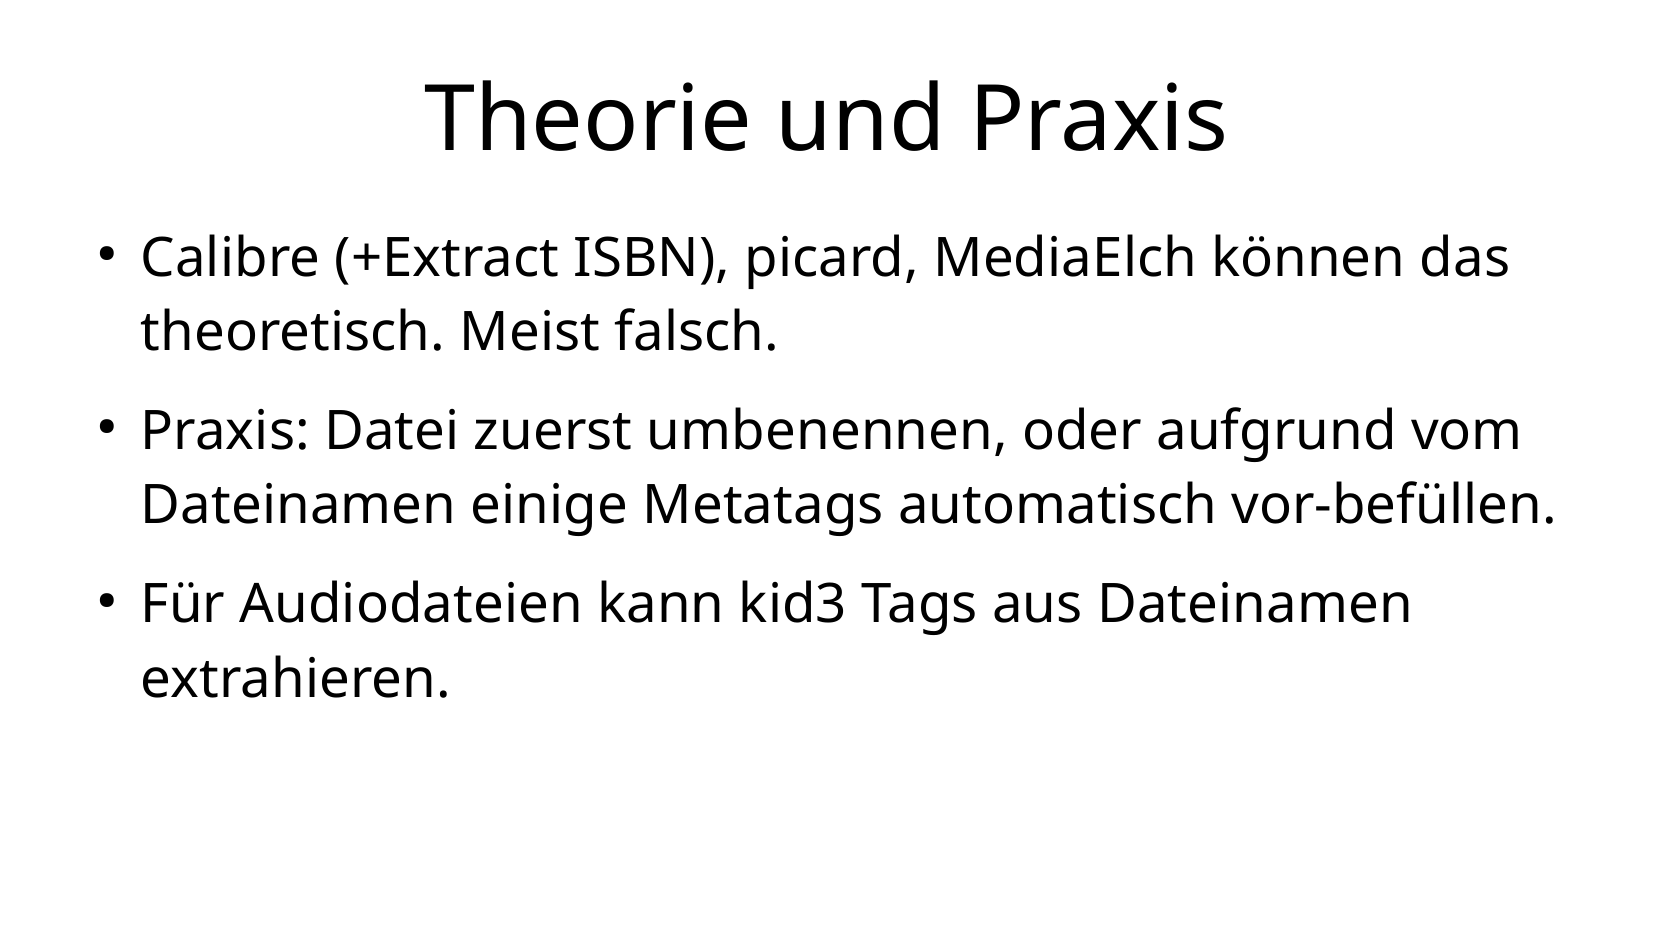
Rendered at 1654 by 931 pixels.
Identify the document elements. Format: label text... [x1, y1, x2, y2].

list Calibre (+Extract ISBN), picard, MediaElch können das theoretisch. Meist falsch. Praxis: Datei zuerst umbenennen, oder aufgrund vom Dateinamen einige Metatags automatisch vor-befüllen. Für Audiodateien kann kid3 Tags aus Dateinamen extrahieren. [82, 217, 1571, 758]
title Theorie und Praxis [82, 37, 1571, 193]
